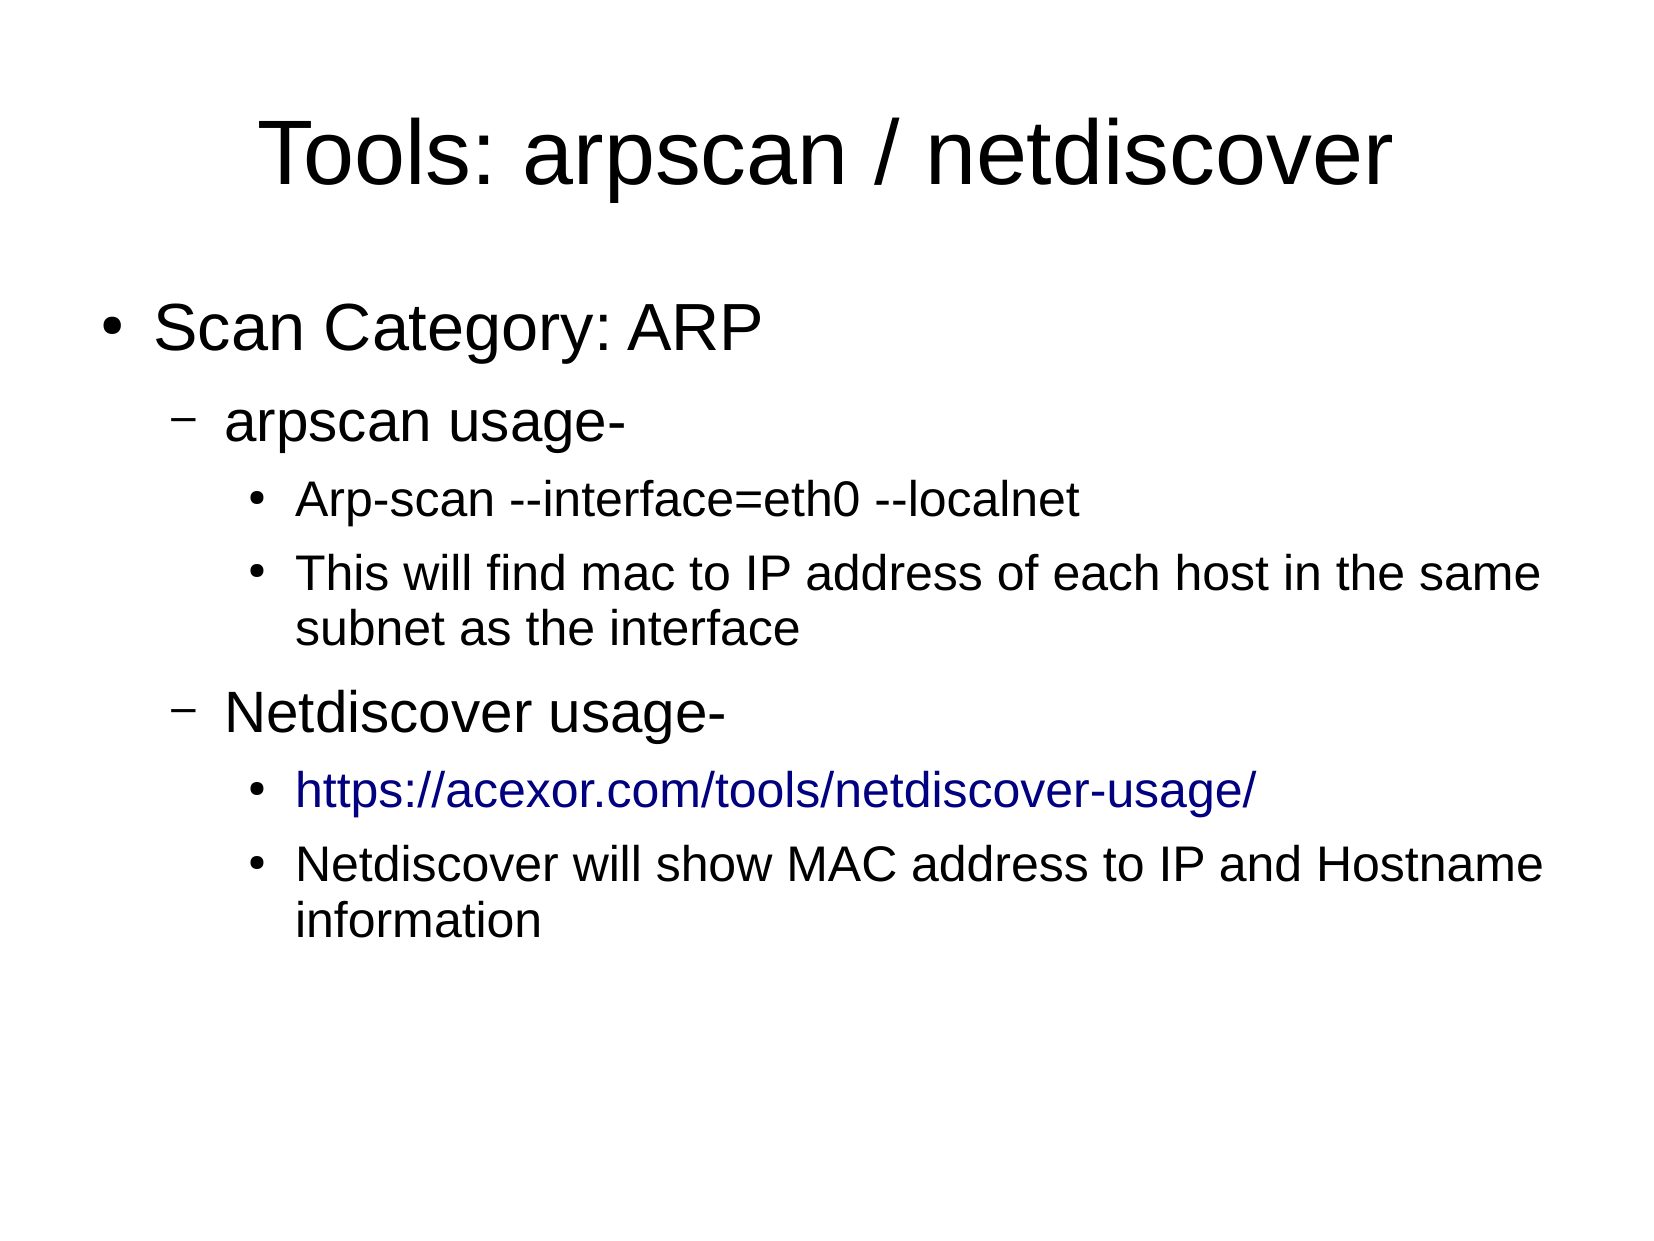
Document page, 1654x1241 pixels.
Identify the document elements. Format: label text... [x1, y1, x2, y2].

list Scan Category: ARP arpscan usage- Arp-scan --interface=eth0 --localnet This will find mac to IP address of each host in the same subnet as the interface Netdiscover usage- https://acexor.com/tools/netdiscover-usage/ Netdiscover will show MAC address to IP and Hostname information [82, 290, 1571, 1010]
title Tools: arpscan / netdiscover [82, 49, 1571, 257]
